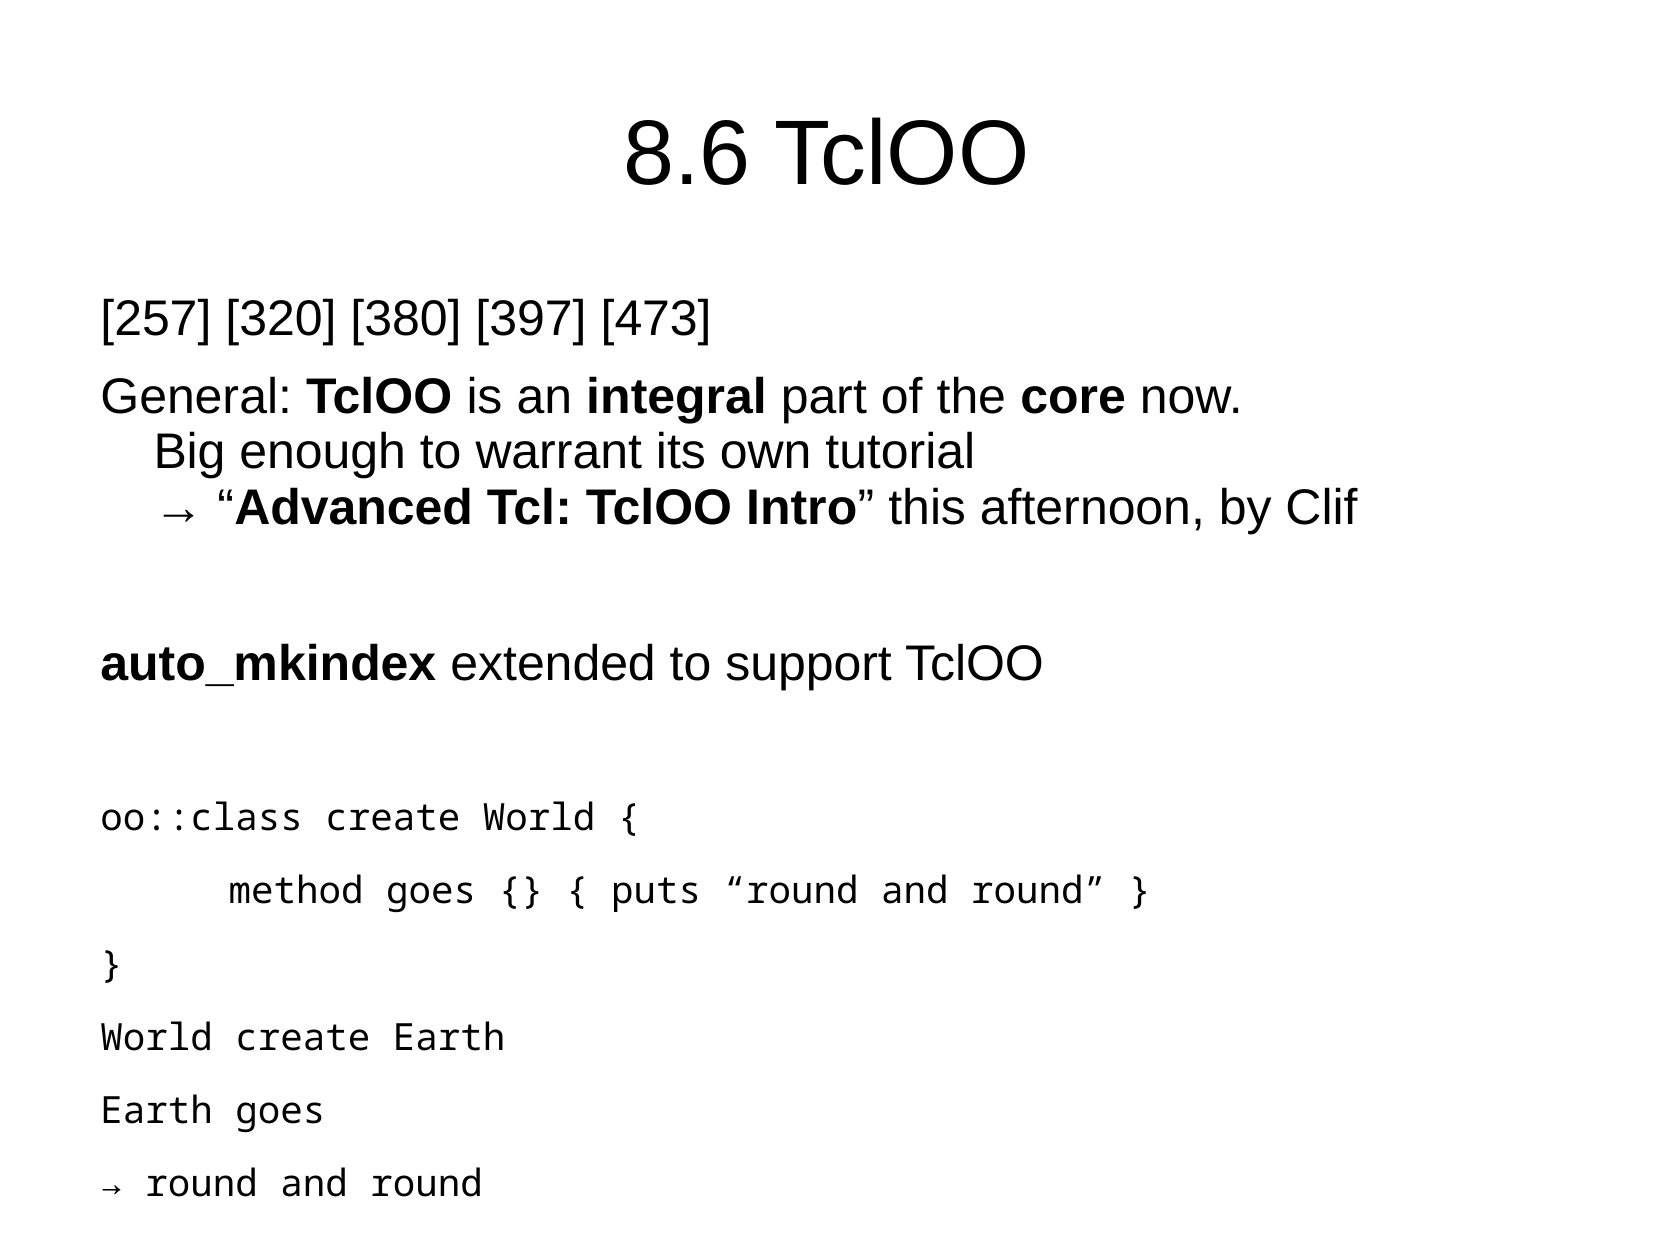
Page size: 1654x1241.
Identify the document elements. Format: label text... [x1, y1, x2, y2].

title 8.6 TclOO [82, 56, 1571, 250]
list [257] [320] [380] [397] [473] General: TclOO is an integral part of the core now. Big enough to warrant its own tutorial → “Advanced Tcl: TclOO Intro” this afternoon, by Clif auto_mkindex extended to support TclOO oo::class create World { method goes {} { puts “round and round” } } World create Earth Earth goes → round and round [82, 290, 1571, 1201]
